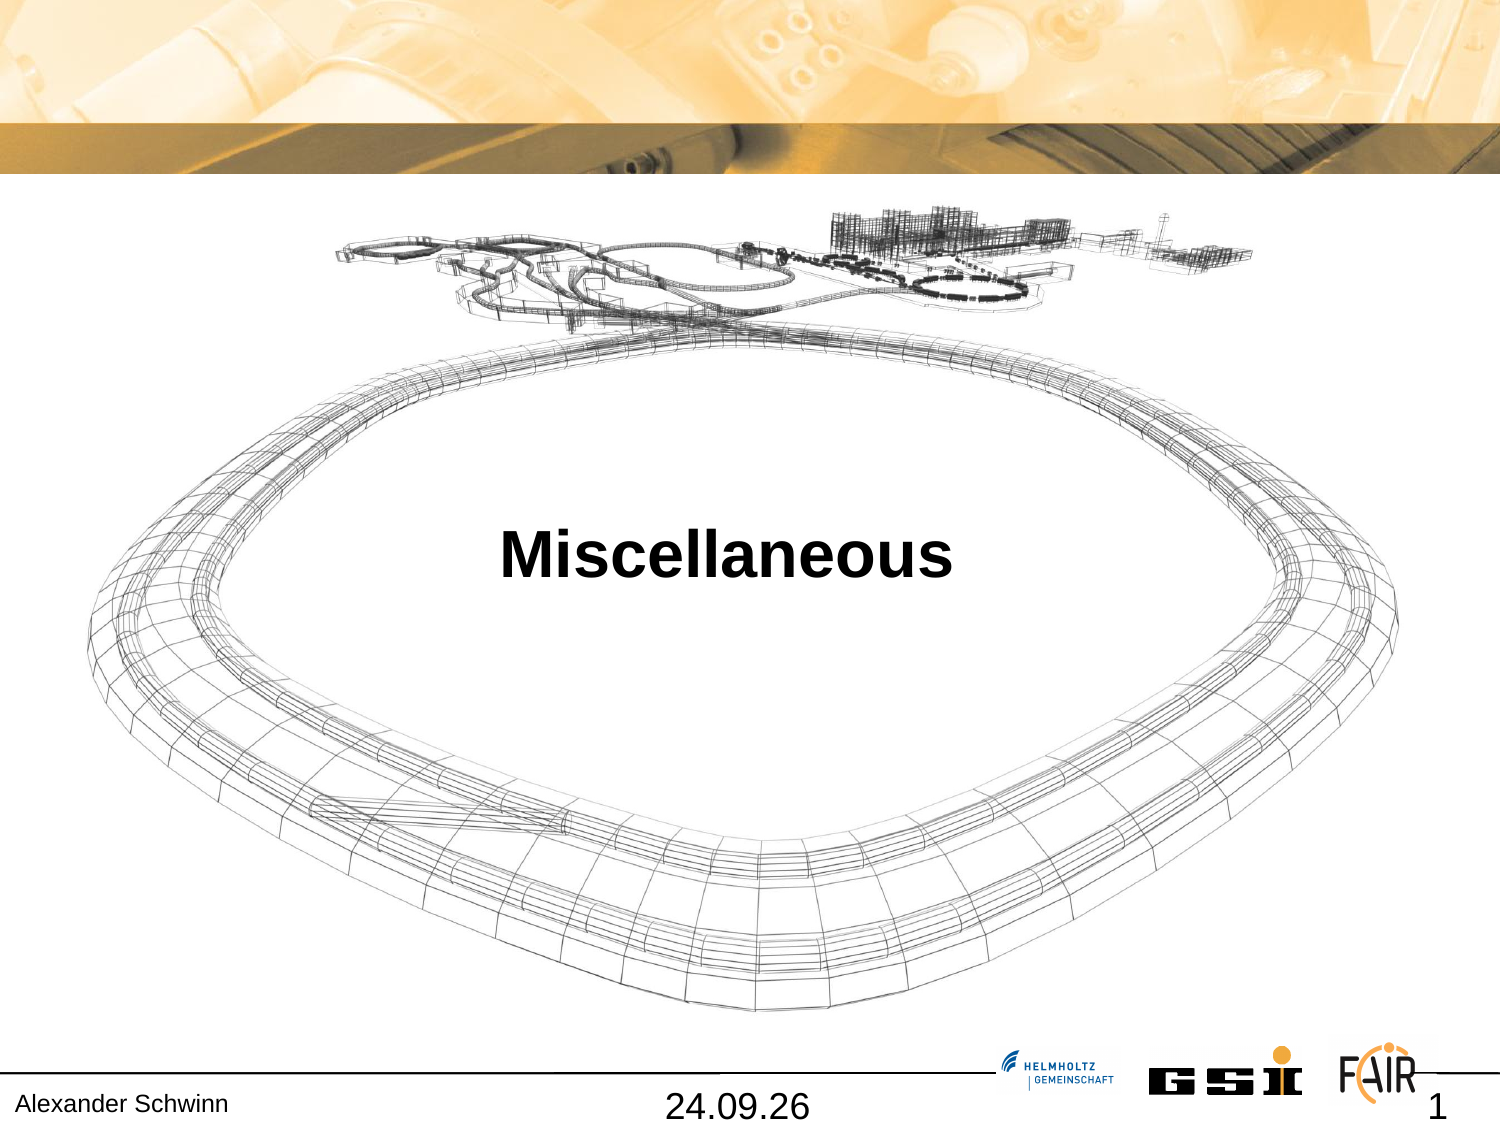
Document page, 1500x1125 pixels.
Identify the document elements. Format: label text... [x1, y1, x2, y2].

picture [1328, 1034, 1439, 1106]
picture [996, 1046, 1121, 1095]
picture [1149, 1046, 1302, 1095]
picture [76, 184, 1412, 1024]
list Miscellaneous [484, 502, 1004, 721]
picture [0, 0, 1500, 175]
